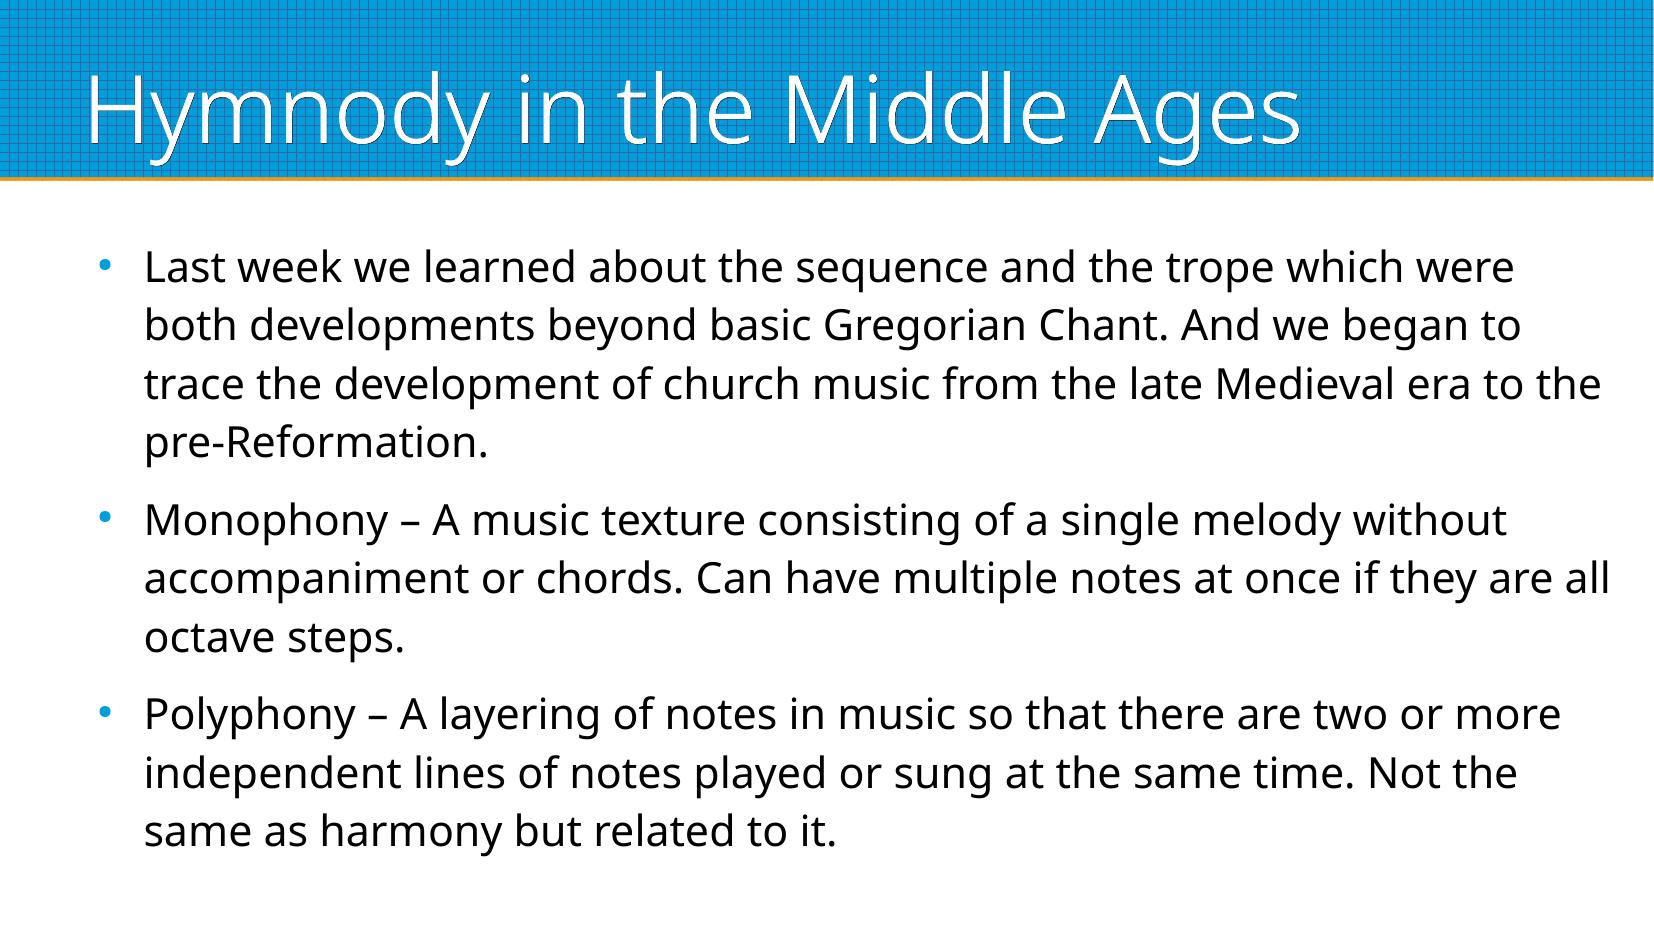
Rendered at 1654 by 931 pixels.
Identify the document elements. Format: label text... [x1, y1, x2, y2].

list Last week we learned about the sequence and the trope which were both developments beyond basic Gregorian Chant. And we began to trace the development of church music from the late Medieval era to the pre-Reformation. Monophony – A music texture consisting of a single melody without accompaniment or chords. Can have multiple notes at once if they are all octave steps. Polyphony – A layering of notes in music so that there are two or more independent lines of notes played or sung at the same time. Not the same as harmony but related to it. [82, 236, 1613, 863]
title Hymnody in the Middle Ages [82, 14, 1571, 171]
